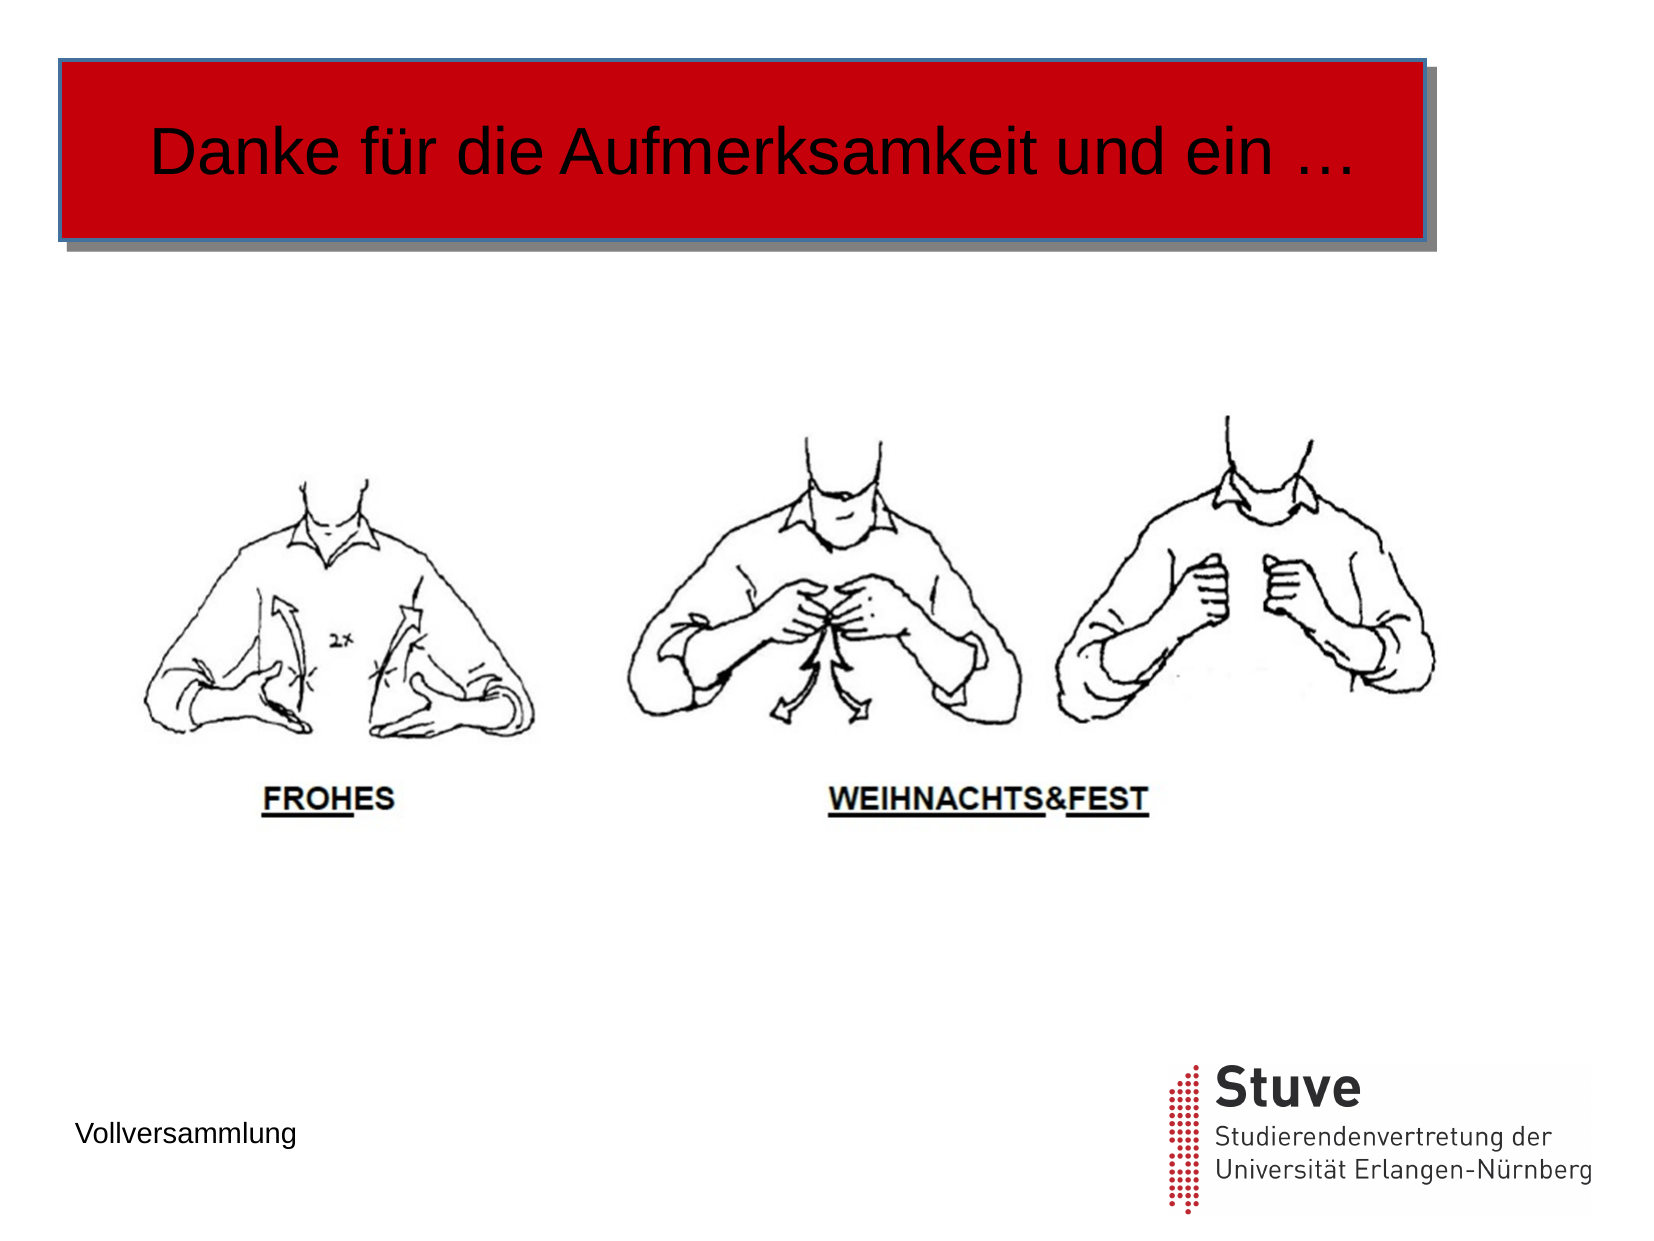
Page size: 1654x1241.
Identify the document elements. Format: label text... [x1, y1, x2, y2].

text_box Danke für die Aufmerksamkeit und ein … [130, 100, 1380, 197]
picture [107, 411, 1458, 853]
picture [1169, 1064, 1591, 1215]
